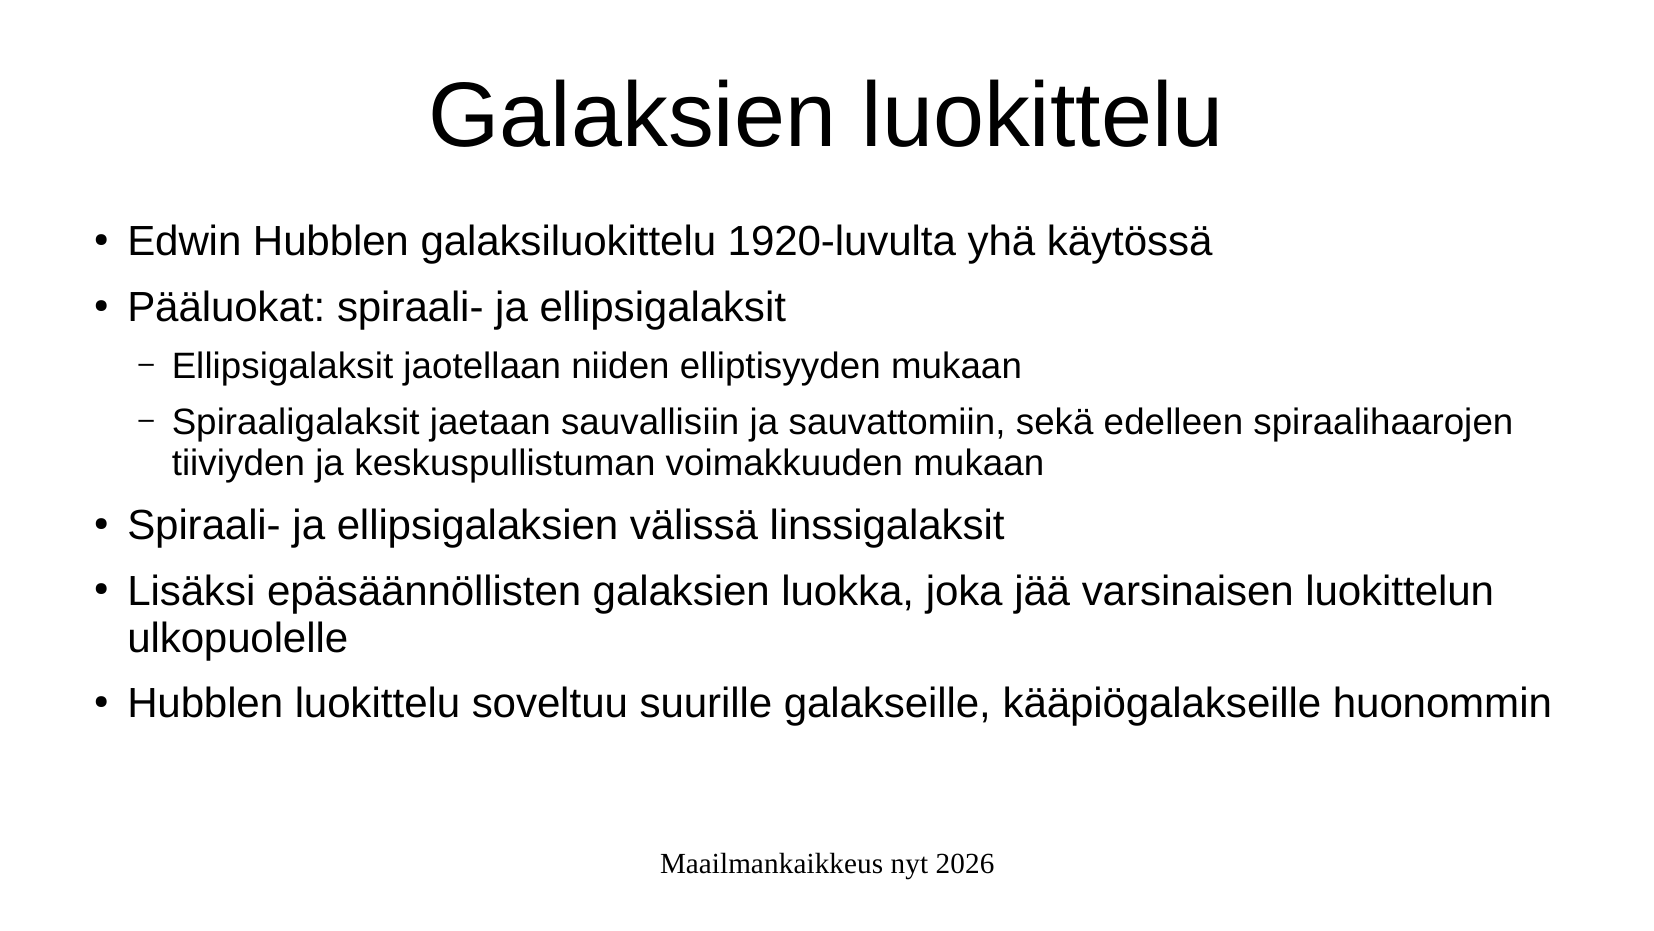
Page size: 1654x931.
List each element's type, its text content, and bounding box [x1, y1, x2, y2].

list Edwin Hubblen galaksiluokittelu 1920-luvulta yhä käytössä Pääluokat: spiraali- ja ellipsigalaksit Ellipsigalaksit jaotellaan niiden elliptisyyden mukaan Spiraaligalaksit jaetaan sauvallisiin ja sauvattomiin, sekä edelleen spiraalihaarojen tiiviyden ja keskuspullistuman voimakkuuden mukaan Spiraali- ja ellipsigalaksien välissä linssigalaksit Lisäksi epäsäännöllisten galaksien luokka, joka jää varsinaisen luokittelun ulkopuolelle Hubblen luokittelu soveltuu suurille galakseille, kääpiögalakseille huonommin [82, 217, 1571, 758]
title Galaksien luokittelu [82, 37, 1571, 193]
